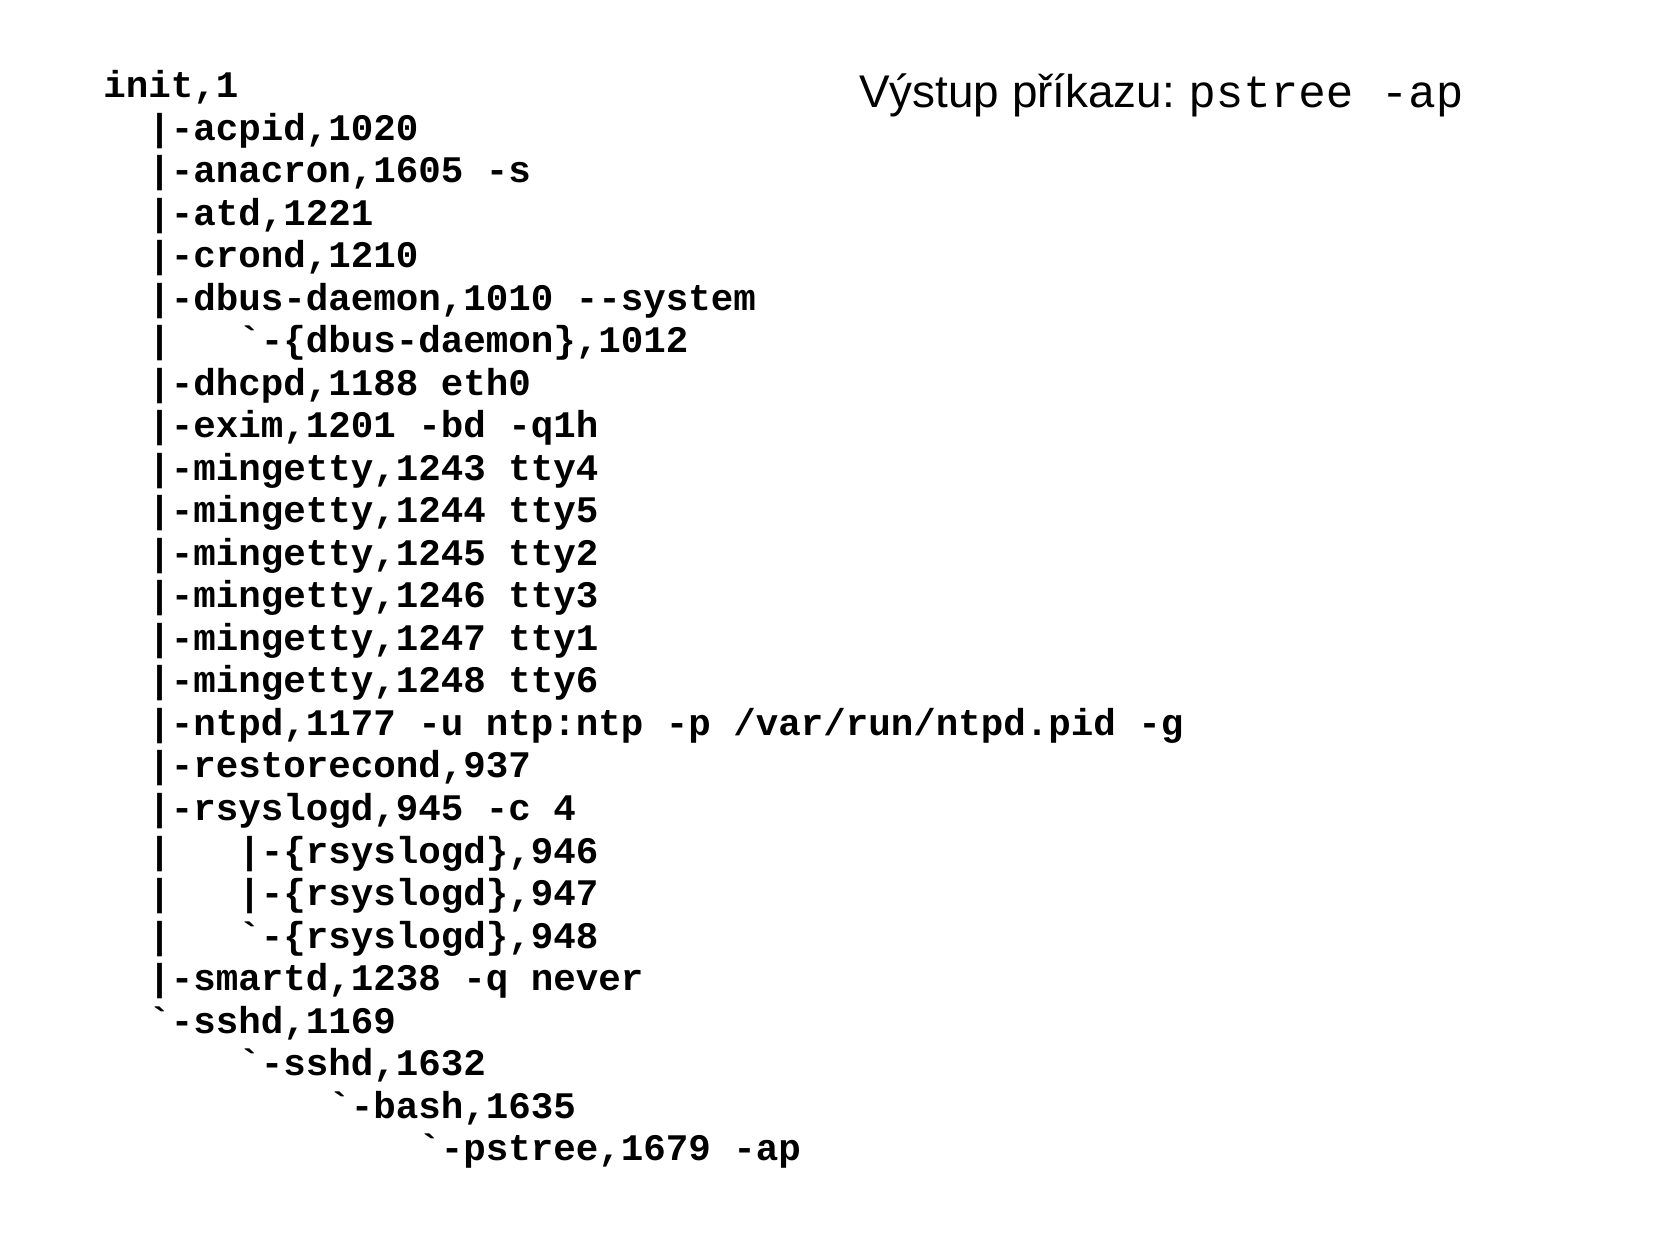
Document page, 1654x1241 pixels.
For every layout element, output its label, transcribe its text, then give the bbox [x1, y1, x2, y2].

text_box init,1 |-acpid,1020 |-anacron,1605 -s |-atd,1221 |-crond,1210 |-dbus-daemon,1010 --system | `-{dbus-daemon},1012 |-dhcpd,1188 eth0 |-exim,1201 -bd -q1h |-mingetty,1243 tty4 |-mingetty,1244 tty5 |-mingetty,1245 tty2 |-mingetty,1246 tty3 |-mingetty,1247 tty1 |-mingetty,1248 tty6 |-ntpd,1177 -u ntp:ntp -p /var/run/ntpd.pid -g |-restorecond,937 |-rsyslogd,945 -c 4 | |-{rsyslogd},946 | |-{rsyslogd},947 | `-{rsyslogd},948 |-smartd,1238 -q never `-sshd,1169 `-sshd,1632 `-bash,1635 `-pstree,1679 -ap [88, 59, 1536, 1222]
text_box Výstup příkazu: pstree -ap [844, 59, 1524, 148]
